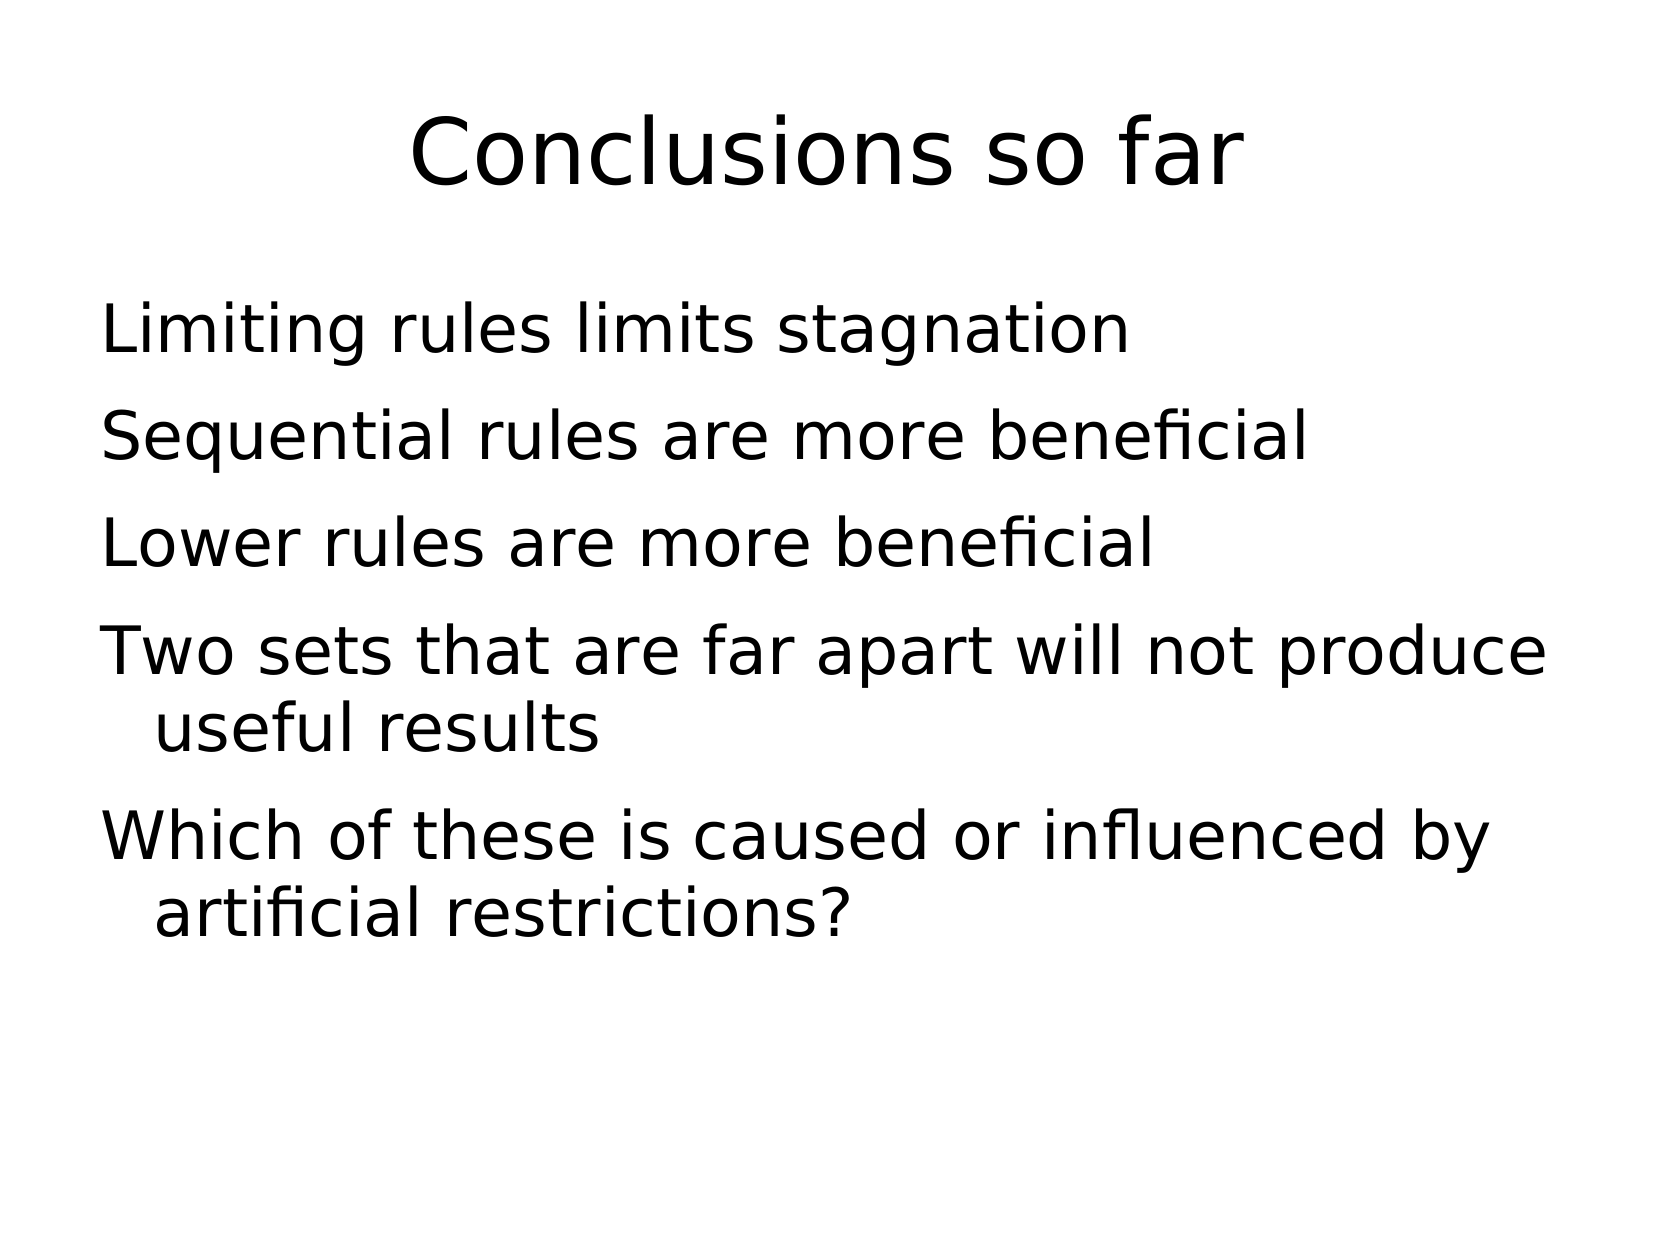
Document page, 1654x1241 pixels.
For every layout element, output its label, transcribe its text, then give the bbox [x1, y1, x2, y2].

title Conclusions so far [82, 49, 1571, 257]
list Limiting rules limits stagnation Sequential rules are more beneficial Lower rules are more beneficial Two sets that are far apart will not produce useful results Which of these is caused or influenced by artificial restrictions? [82, 290, 1571, 1109]
